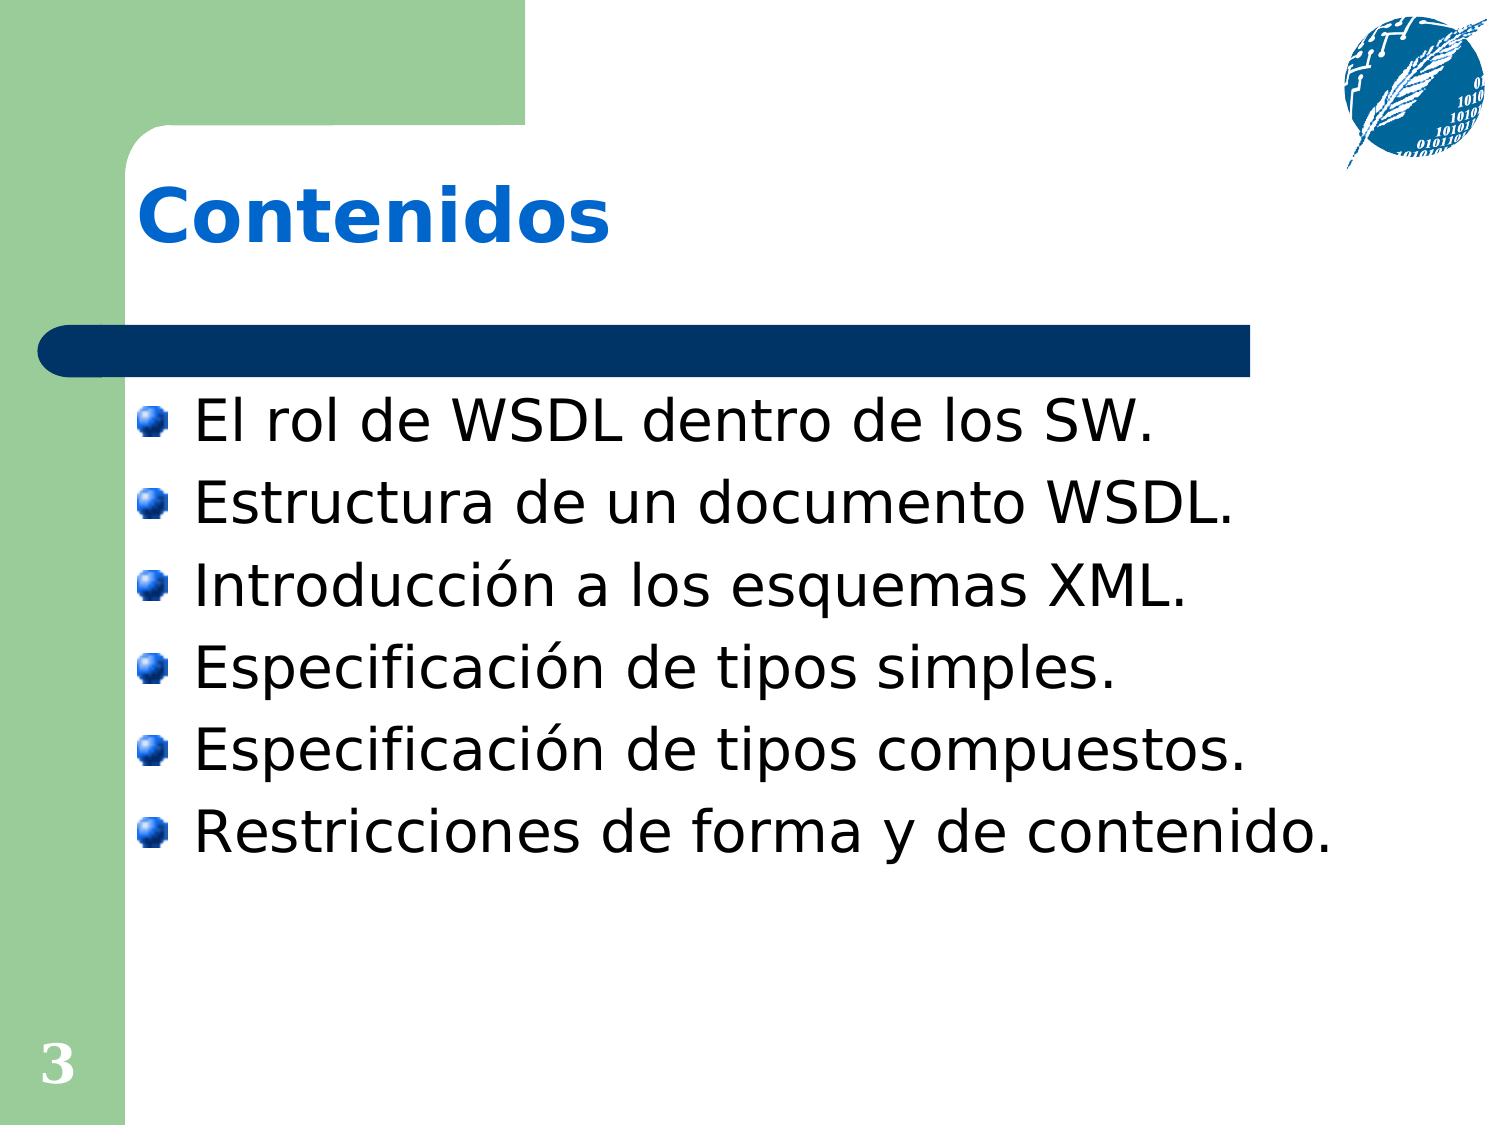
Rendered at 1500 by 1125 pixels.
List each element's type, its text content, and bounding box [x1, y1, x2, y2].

list El rol de WSDL dentro de los SW. Estructura de un documento WSDL. Introducción a los esquemas XML. Especificación de tipos simples. Especificación de tipos compuestos. Restricciones de forma y de contenido. [137, 387, 1400, 1045]
picture [1436, 127, 1450, 136]
picture [1341, 15, 1487, 172]
title Contenidos [136, 136, 1414, 301]
picture [1433, 139, 1440, 147]
picture [1427, 138, 1431, 148]
picture [1416, 140, 1425, 149]
